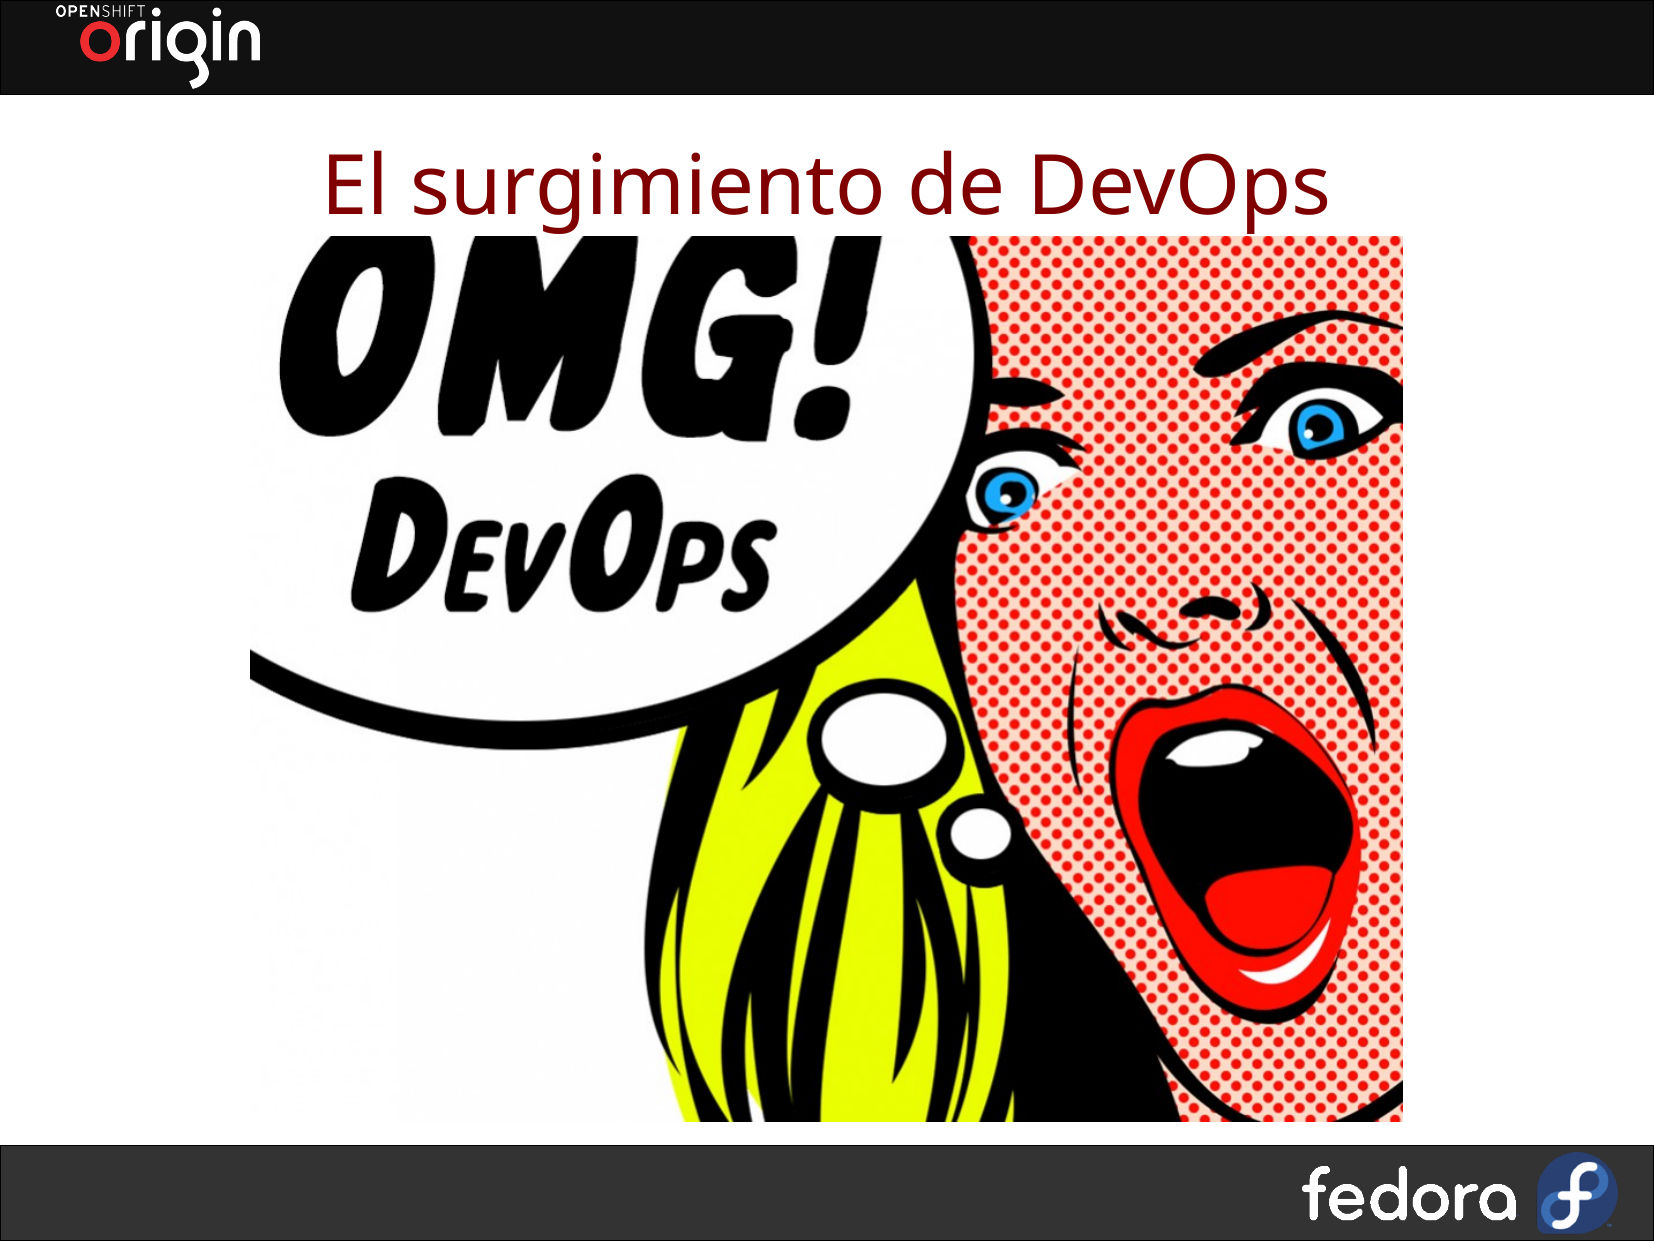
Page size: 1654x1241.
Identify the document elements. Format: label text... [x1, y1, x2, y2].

title El surgimiento de DevOps [82, 78, 1571, 287]
picture [56, 5, 260, 89]
picture [1299, 1151, 1619, 1235]
picture [250, 287, 1403, 1123]
